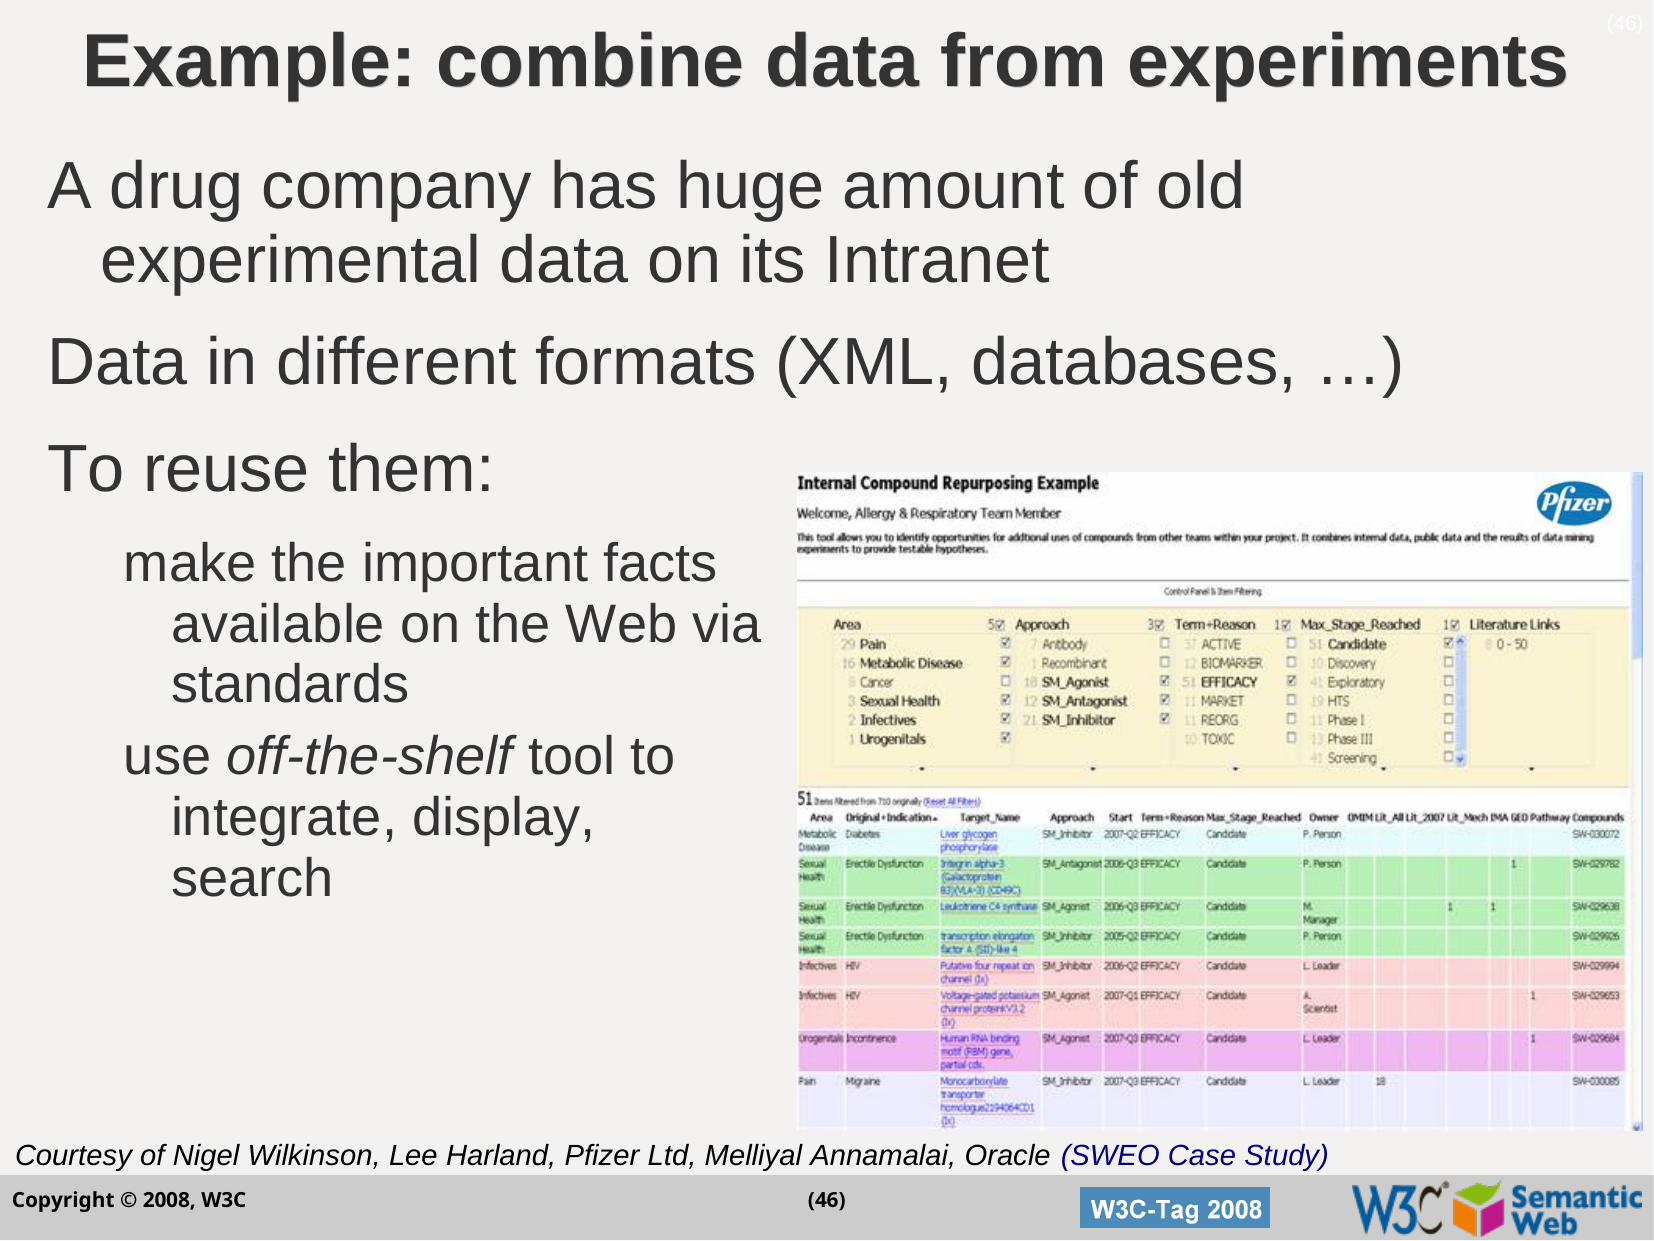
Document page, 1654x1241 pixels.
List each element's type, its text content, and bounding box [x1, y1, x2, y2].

text_box Courtesy of Nigel Wilkinson, Lee Harland, Pfizer Ltd, Melliyal Annamalai, Oracle (SWEO Case Study) [0, 1133, 1345, 1182]
list To reuse them: make the important facts available on the Web via standards use off-the-shelf tool to integrate, display, search [29, 431, 768, 1128]
picture [797, 472, 1643, 1131]
title Example: combine data from experiments [0, 0, 1654, 119]
list A drug company has huge amount of old experimental data on its Intranet Data in different formats (XML, databases, …) [29, 147, 1624, 502]
picture [1352, 1178, 1642, 1237]
picture [1080, 1187, 1270, 1228]
